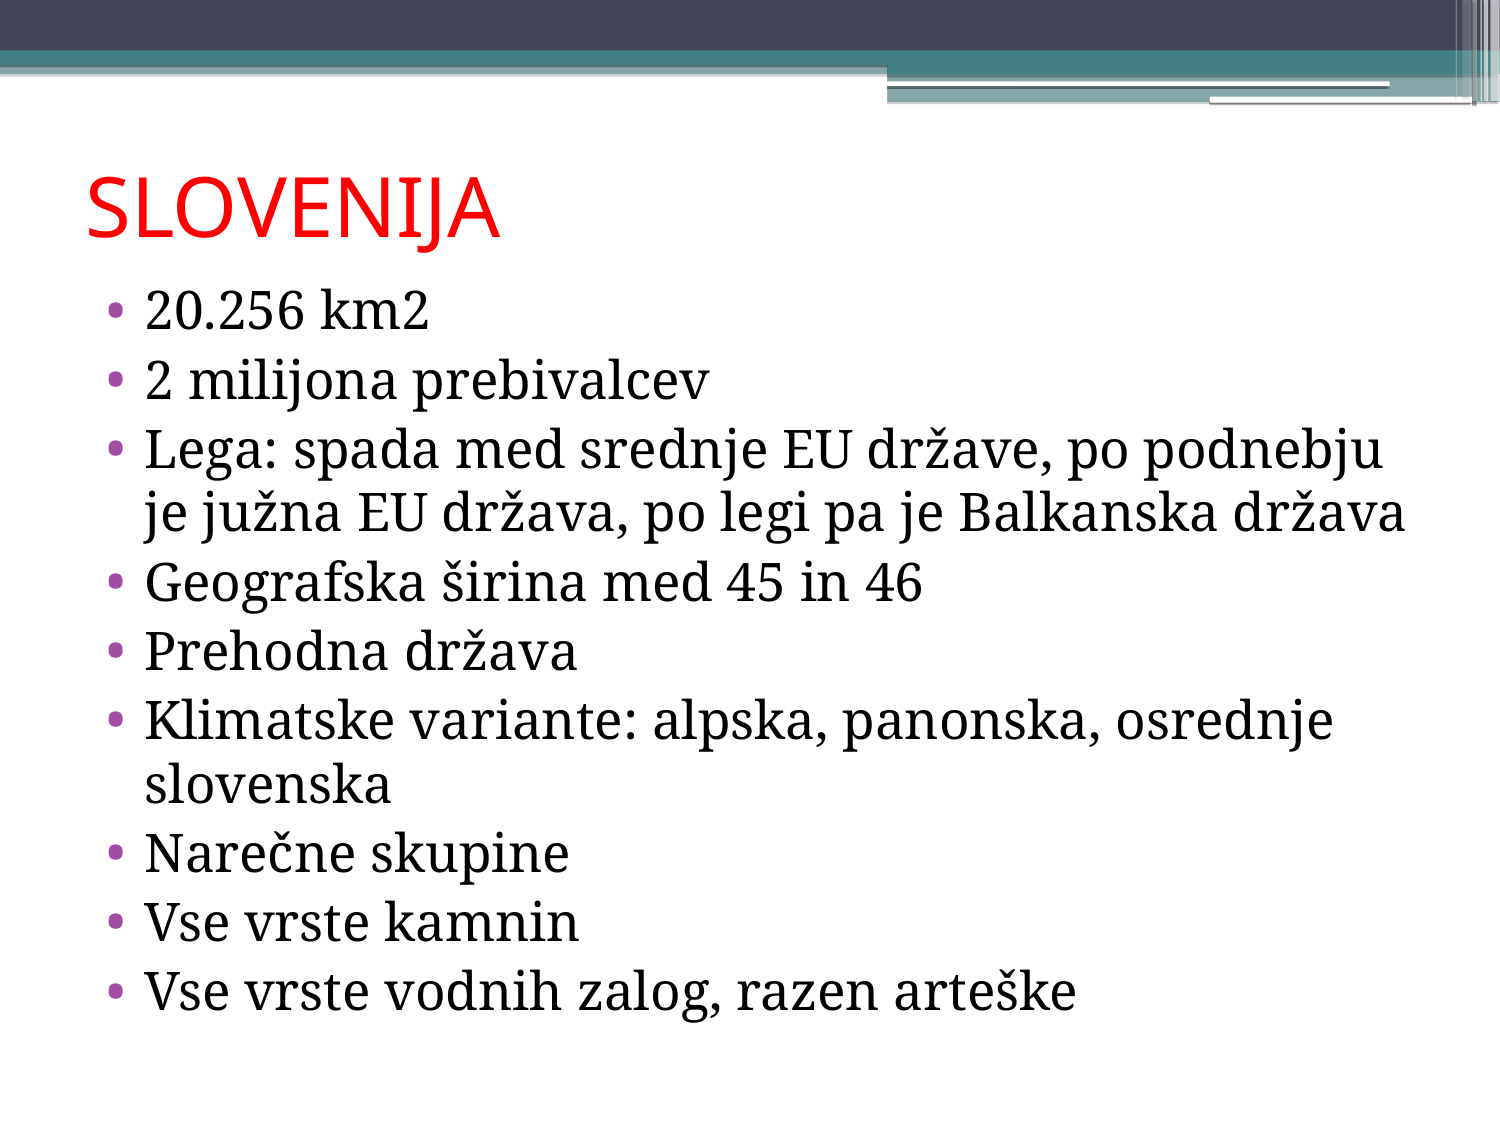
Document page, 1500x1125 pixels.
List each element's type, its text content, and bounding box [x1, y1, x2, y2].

list 20.256 km2 2 milijona prebivalcev Lega: spada med srednje EU države, po podnebju je južna EU država, po legi pa je Balkanska država Geografska širina med 45 in 46 Prehodna država Klimatske variante: alpska, panonska, osrednje slovenska Narečne skupine Vse vrste kamnin Vse vrste vodnih zalog, razen arteške [75, 269, 1425, 1079]
title SLOVENIJA [70, 117, 1421, 293]
